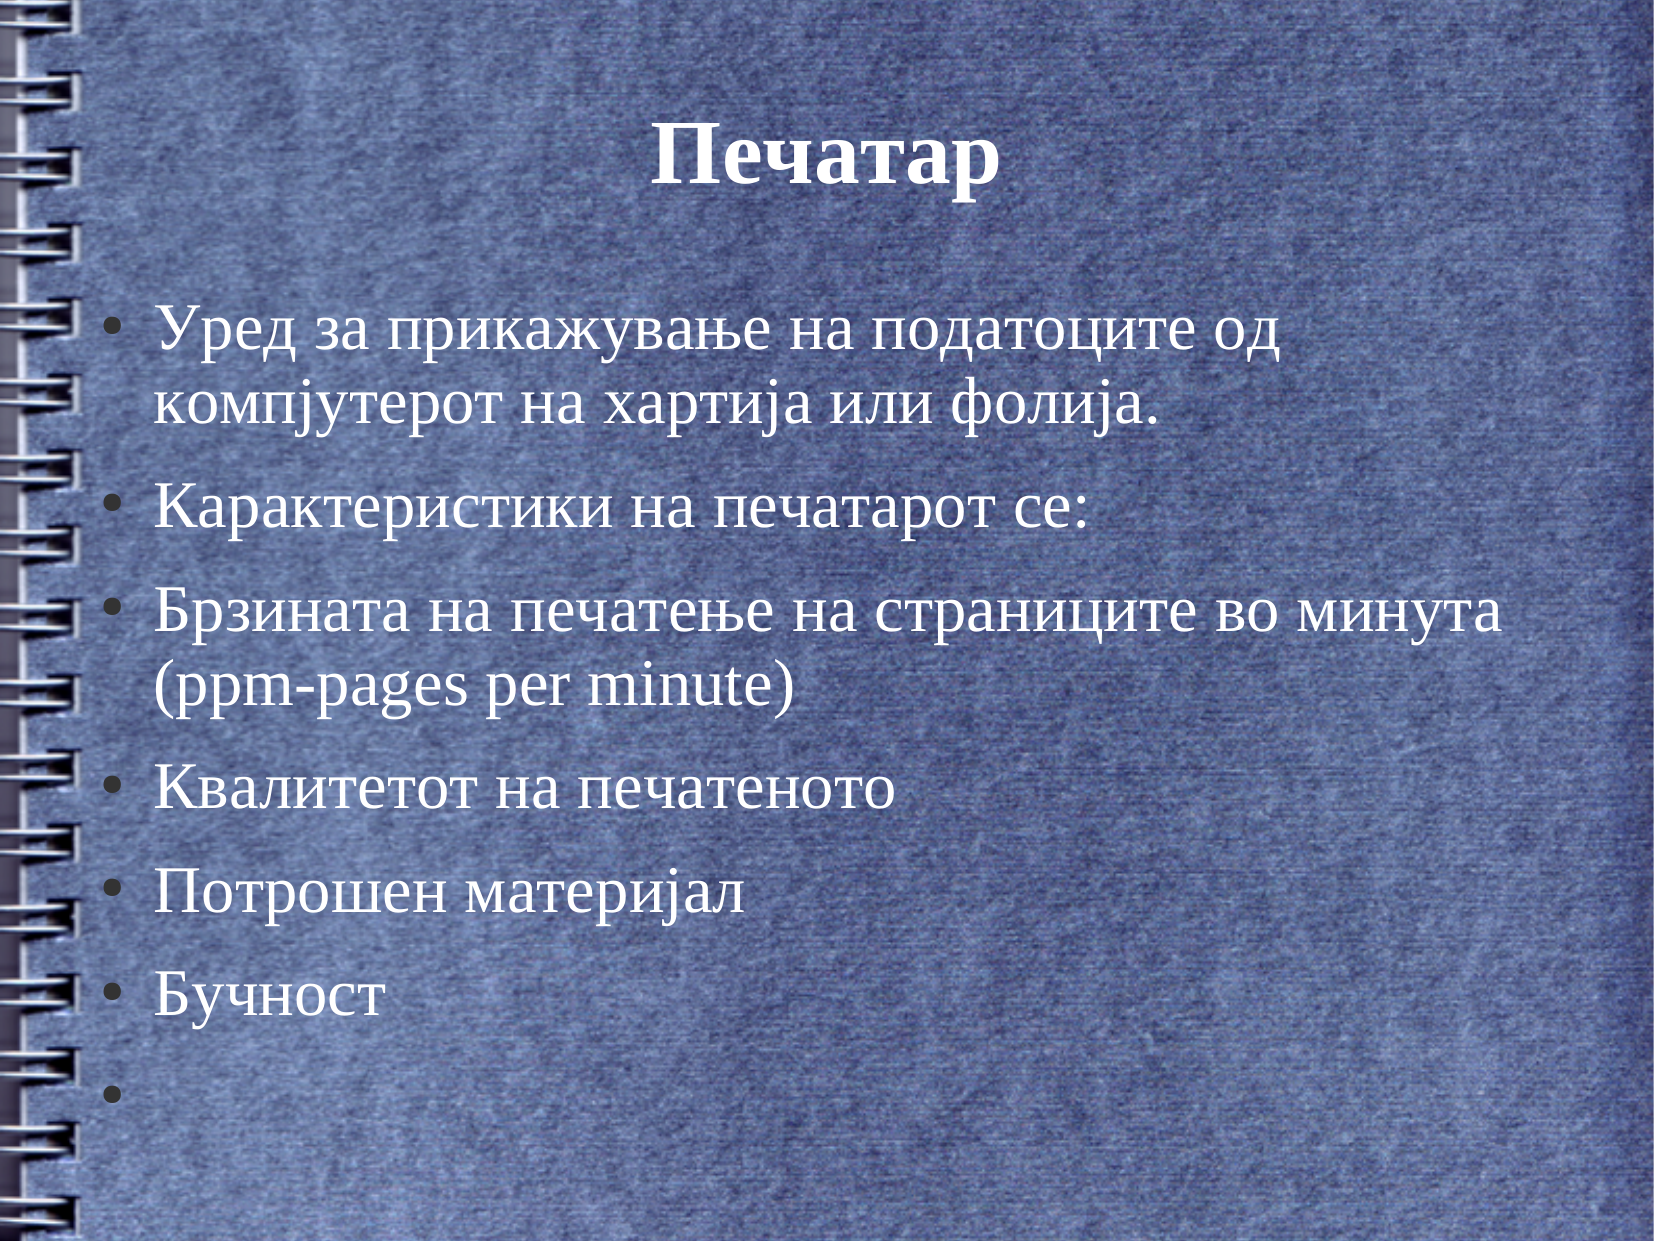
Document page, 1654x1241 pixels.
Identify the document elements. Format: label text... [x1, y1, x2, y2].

picture [0, 0, 1654, 1241]
title Печатар [82, 56, 1571, 250]
list Уред за прикажување на податоците од компјутерот на хартија или фолија. Карактеристики на печатарот се: Брзината на печатење на страниците во минута (ppm-pages per minute) Квалитетот на печатеното Потрошен материјал Бучност [82, 290, 1571, 1134]
